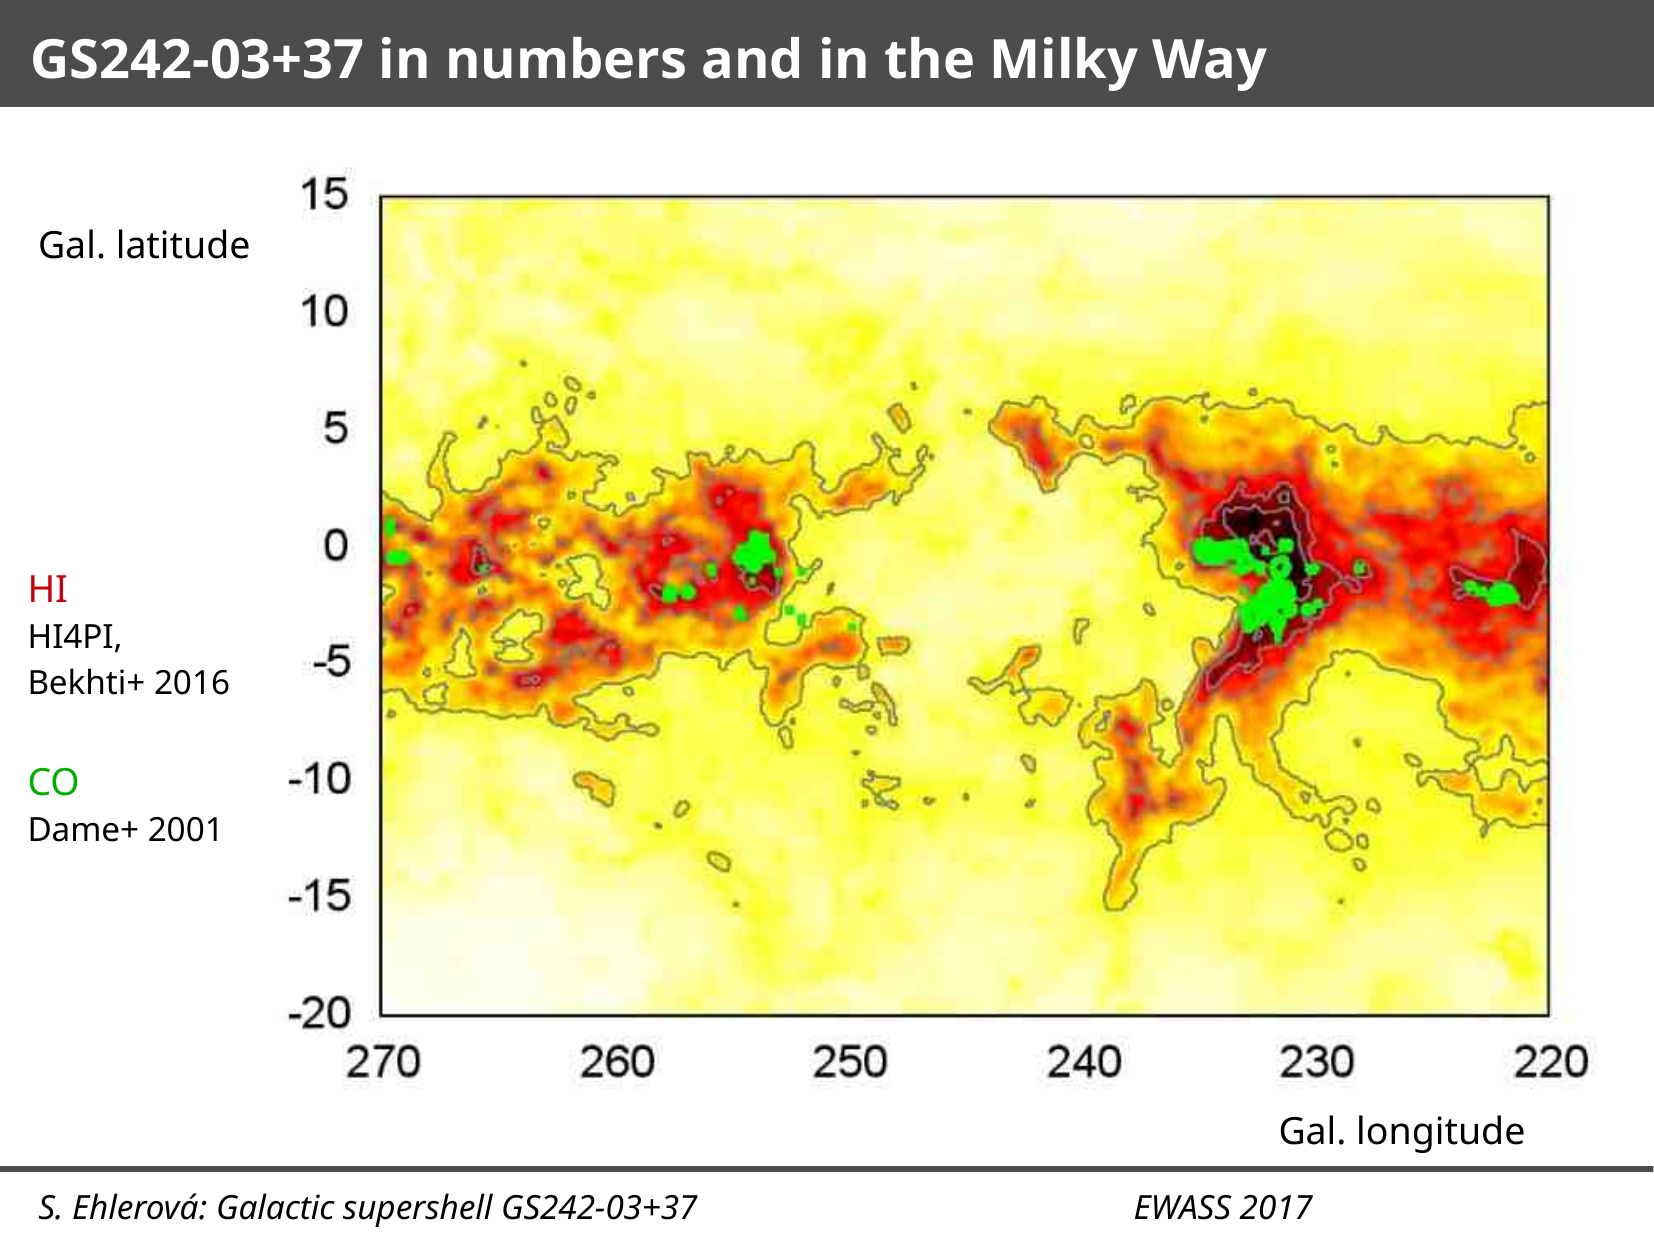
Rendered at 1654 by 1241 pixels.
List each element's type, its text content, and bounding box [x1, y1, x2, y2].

text_box [0, 0, 1654, 107]
text_box S. Ehlerová: Galactic supershell GS242-03+37 EWASS 2017 [23, 1176, 1643, 1232]
text_box HI HI4PI, Bekhti+ 2016 CO Dame+ 2001 [12, 555, 272, 875]
text_box Gal. latitude [23, 211, 284, 272]
text_box Gal. longitude [1263, 1096, 1557, 1158]
text_box GS242-03+37 in numbers and in the Milky Way [15, 13, 1489, 95]
picture [236, 141, 1630, 1118]
